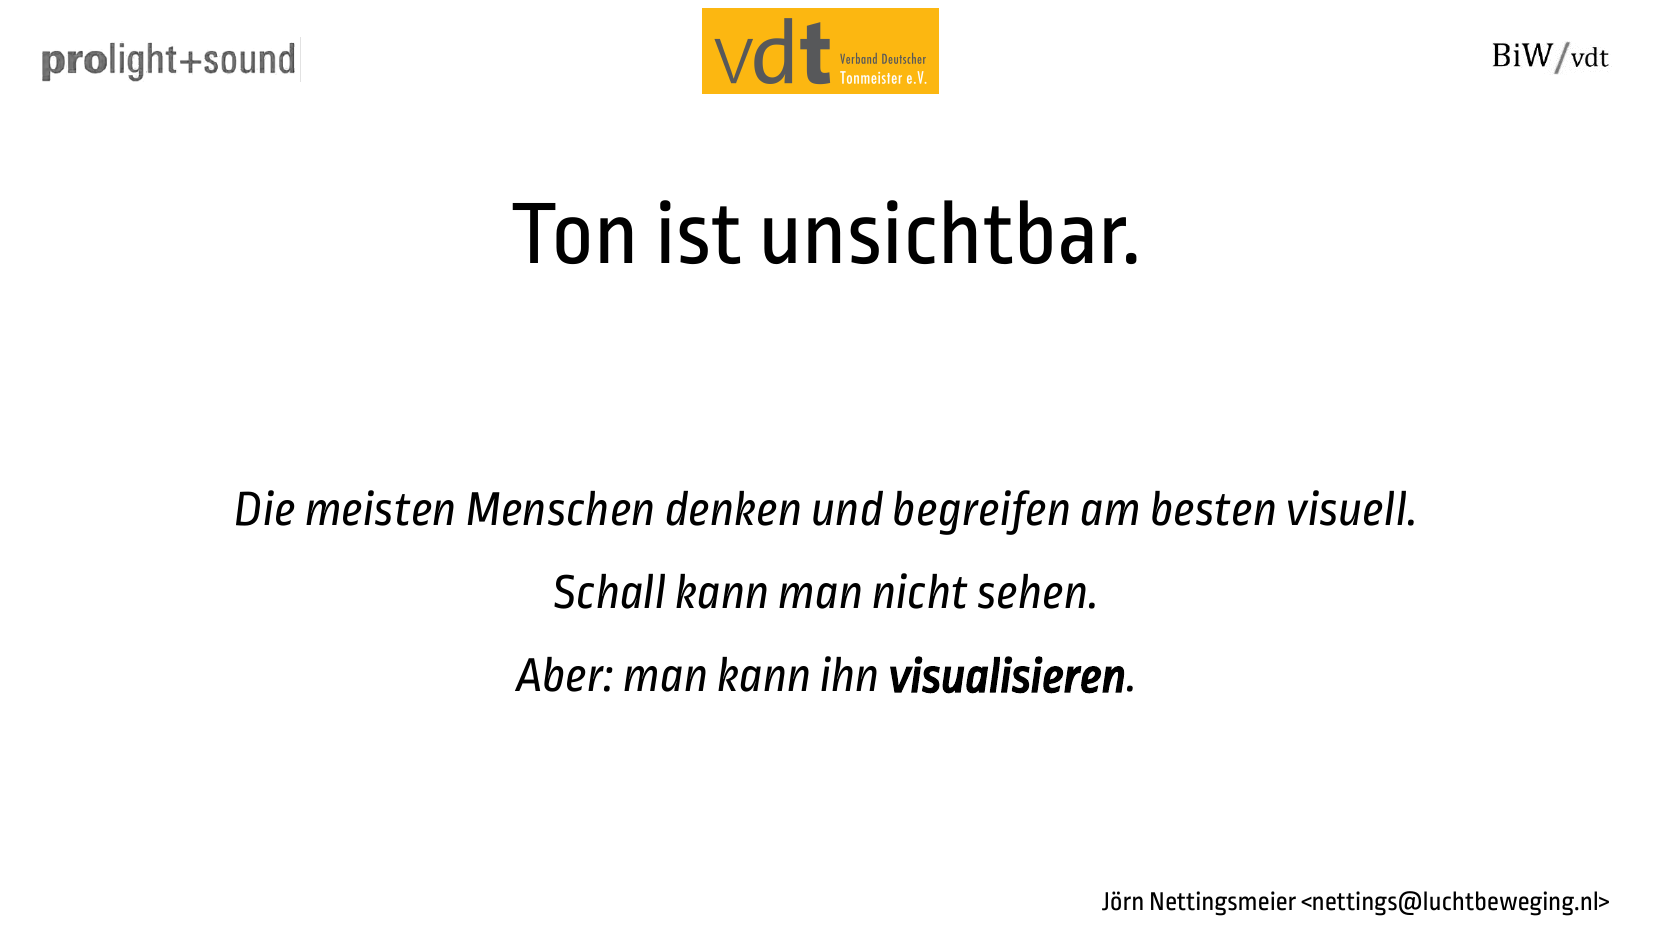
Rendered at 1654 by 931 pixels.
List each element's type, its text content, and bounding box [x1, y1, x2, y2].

title Ton ist unsichtbar. [82, 185, 1571, 285]
picture [702, 8, 939, 94]
subtitle Die meisten Menschen denken und begreifen am besten visuell. Schall kann man nicht sehen. Aber: man kann ihn visualisieren. [82, 323, 1571, 864]
picture [37, 37, 301, 82]
picture [1490, 39, 1613, 75]
